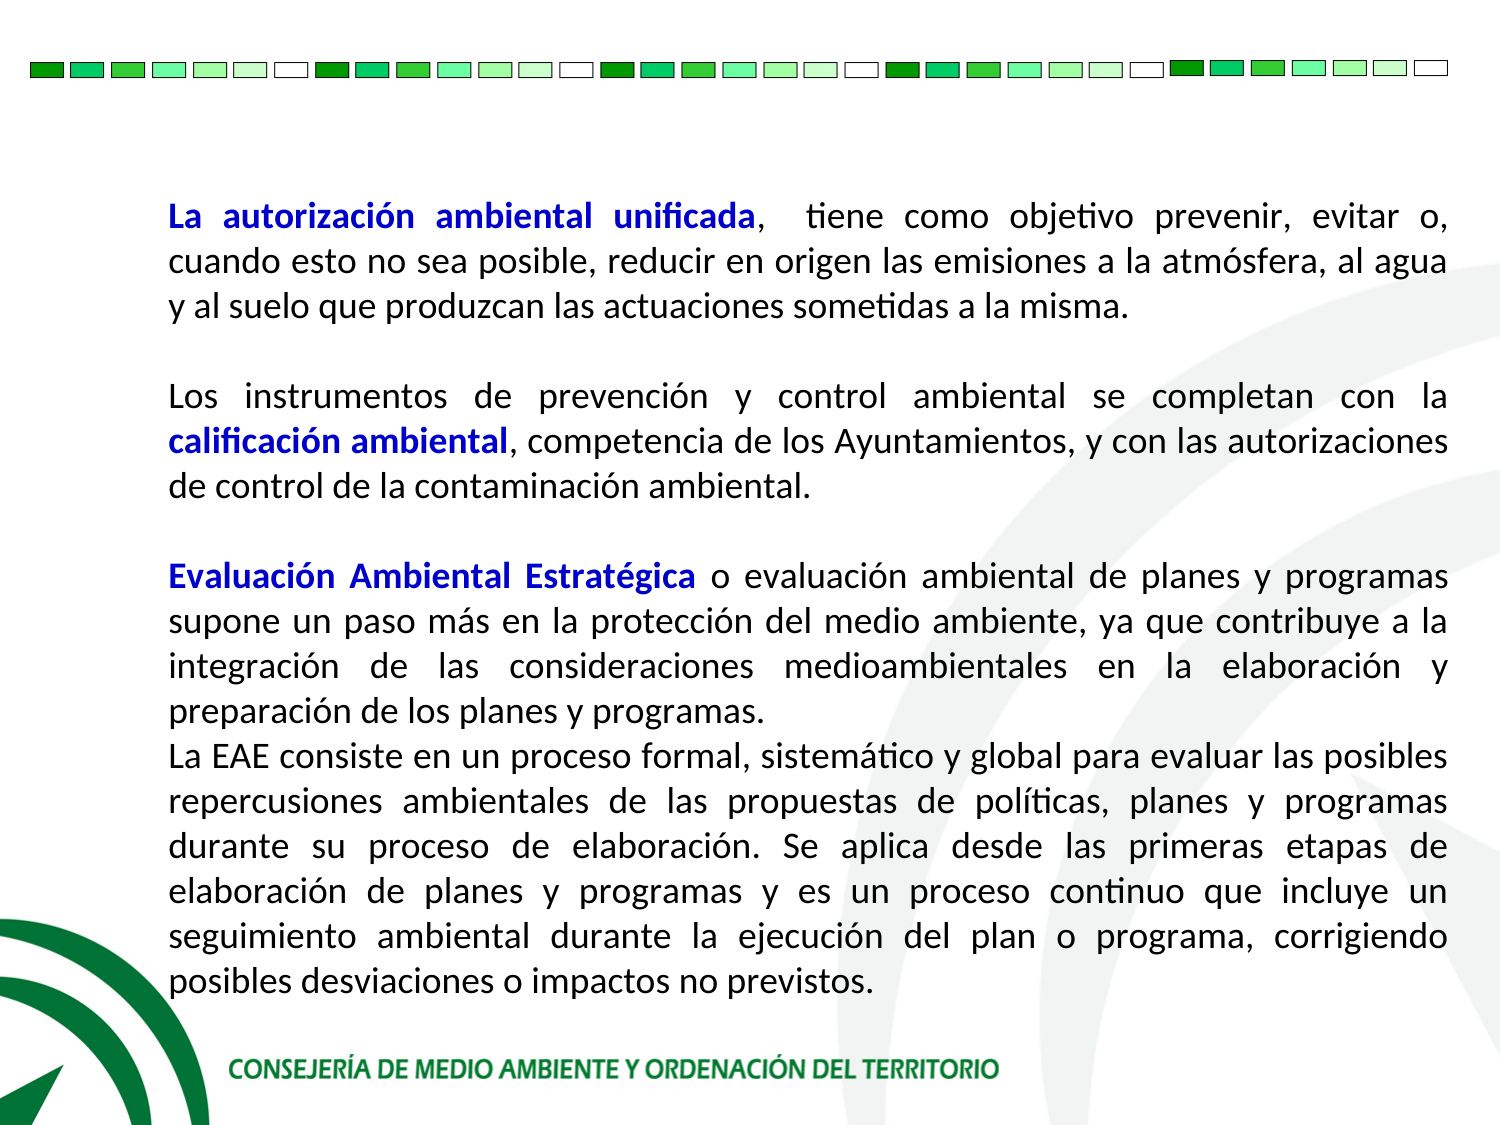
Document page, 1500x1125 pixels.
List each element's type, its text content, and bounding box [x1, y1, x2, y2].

text_box La autorización ambiental unificada, tiene como objetivo prevenir, evitar o, cuando esto no sea posible, reducir en origen las emisiones a la atmósfera, al agua y al suelo que produzcan las actuaciones sometidas a la misma. Los instrumentos de prevención y control ambiental se completan con la calificación ambiental, competencia de los Ayuntamientos, y con las autorizaciones de control de la contaminación ambiental. Evaluación Ambiental Estratégica o evaluación ambiental de planes y programas supone un paso más en la protección del medio ambiente, ya que contribuye a la integración de las consideraciones medioambientales en la elaboración y preparación de los planes y programas. La EAE consiste en un proceso formal, sistemático y global para evaluar las posibles repercusiones ambientales de las propuestas de políticas, planes y programas durante su proceso de elaboración. Se aplica desde las primeras etapas de elaboración de planes y programas y es un proceso continuo que incluye un seguimiento ambiental durante la ejecución del plan o programa, corrigiendo posibles desviaciones o impactos no previstos. [153, 183, 1465, 1099]
text_box [200, 279, 1500, 520]
picture [0, 0, 1500, 1125]
